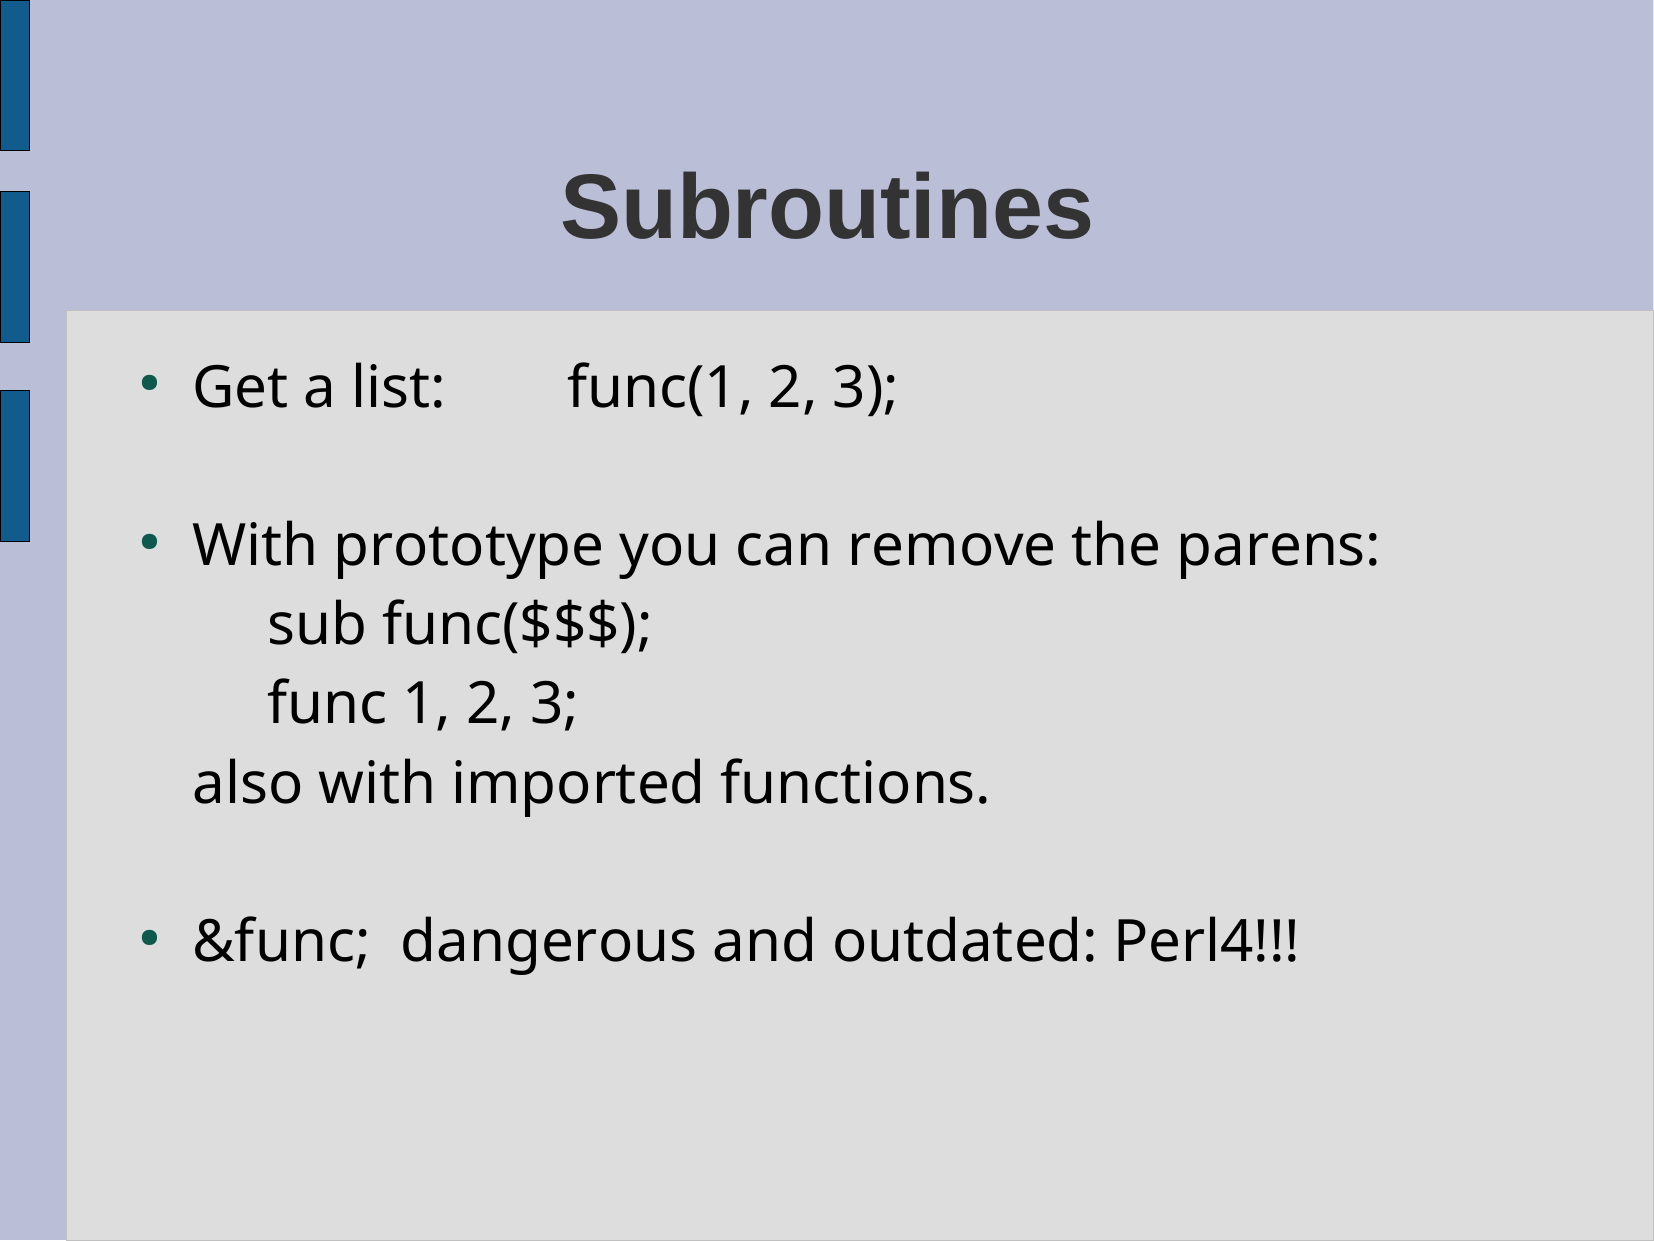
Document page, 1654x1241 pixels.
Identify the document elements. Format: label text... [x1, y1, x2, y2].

title Subroutines [121, 102, 1534, 311]
list Get a list: func(1, 2, 3); With prototype you can remove the parens: sub func($$$); func 1, 2, 3; also with imported functions. &func; dangerous and outdated: Perl4!!! [121, 344, 1534, 1187]
